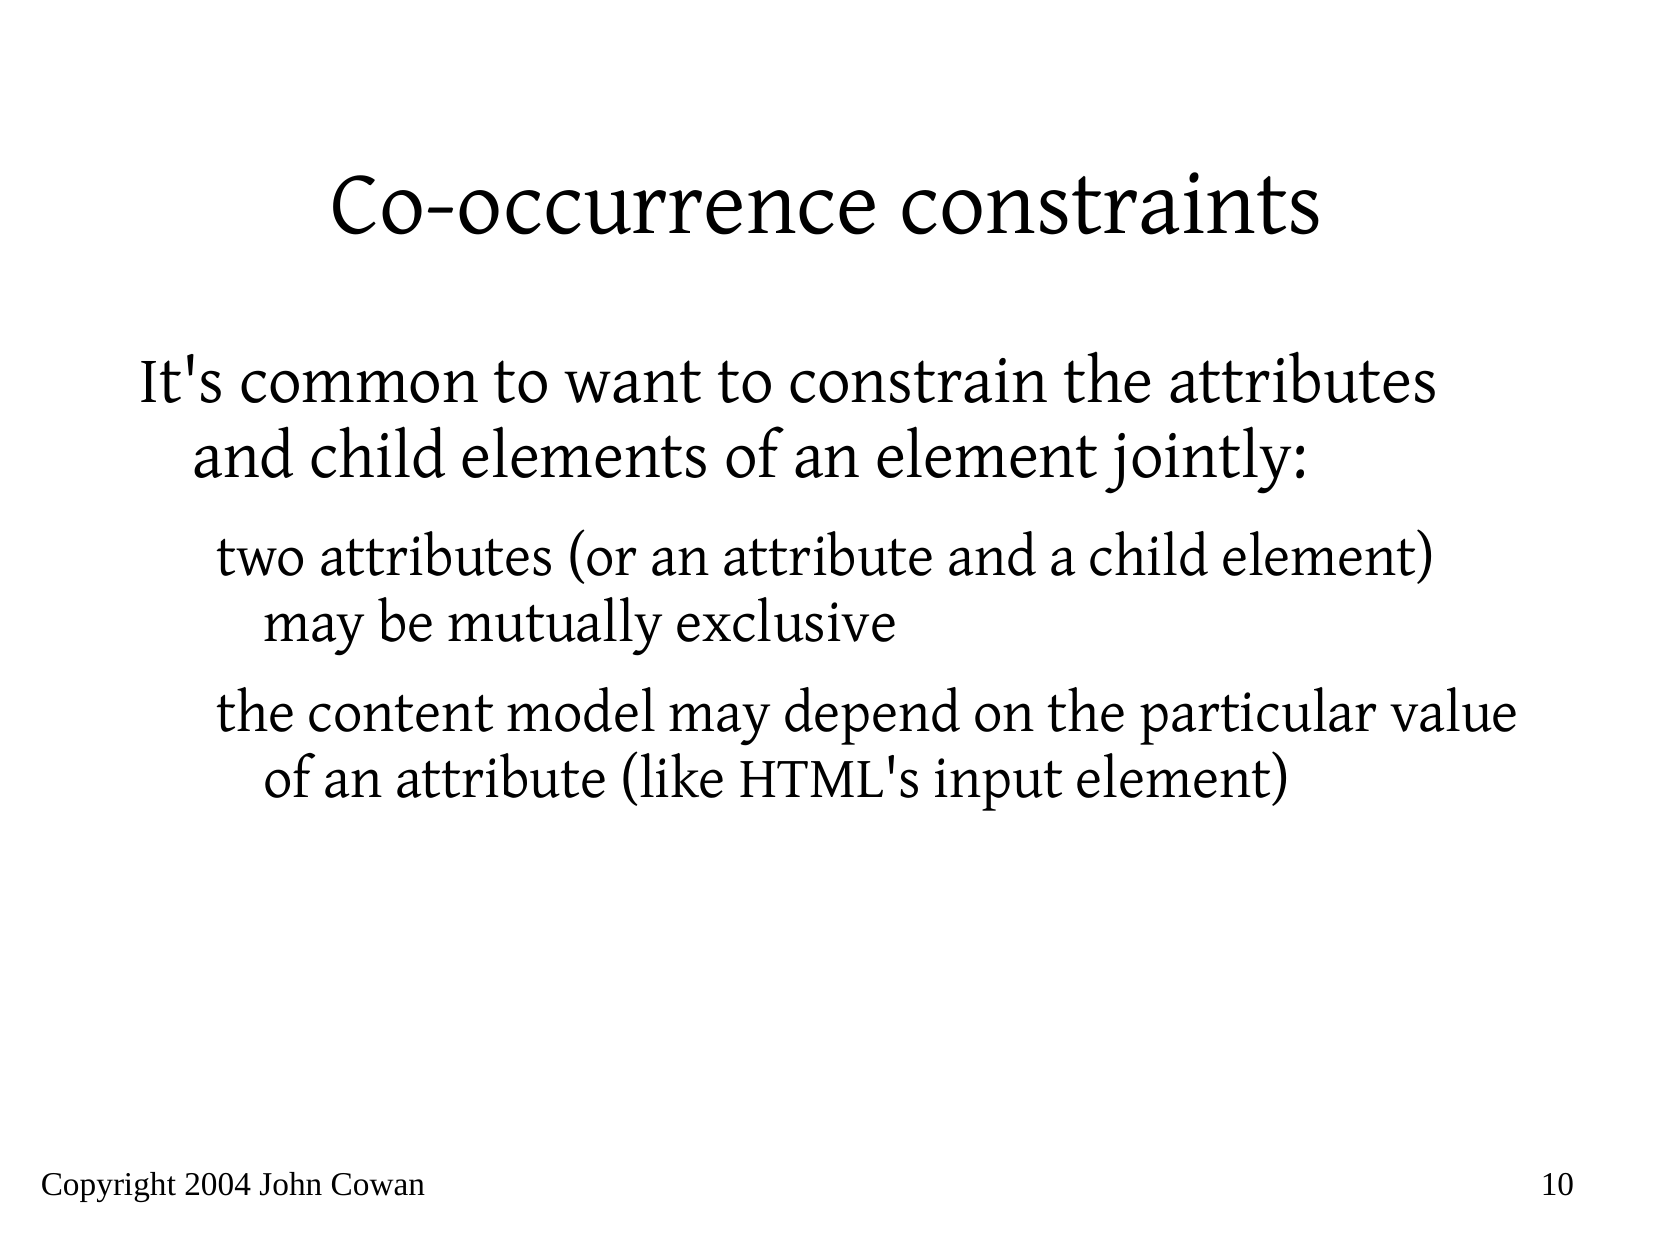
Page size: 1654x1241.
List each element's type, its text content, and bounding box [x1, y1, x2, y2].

list It's common to want to constrain the attributes and child elements of an element jointly: two attributes (or an attribute and a child element) may be mutually exclusive the content model may depend on the particular value of an attribute (like HTML's input element) [121, 344, 1534, 1127]
title Co-occurrence constraints [121, 102, 1534, 311]
